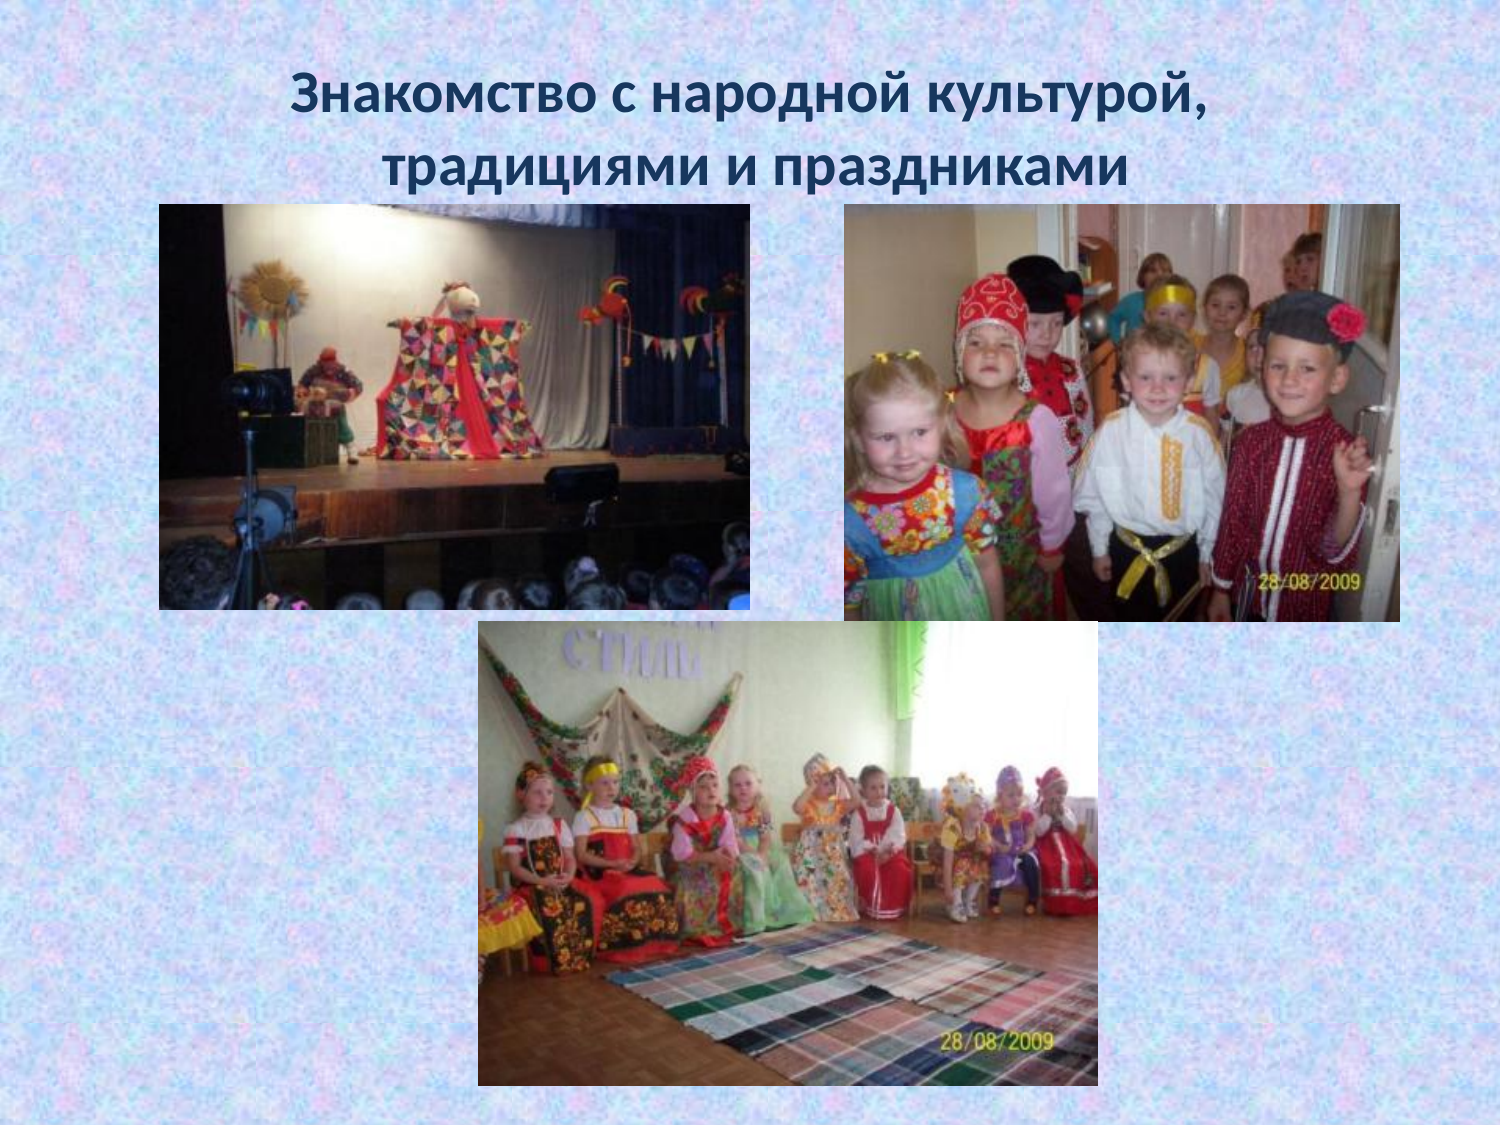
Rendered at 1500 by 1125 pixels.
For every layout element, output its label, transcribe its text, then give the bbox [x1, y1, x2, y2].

title Знакомство с народной культурой, традициями и праздниками [75, 45, 1426, 185]
picture [159, 204, 751, 610]
picture [478, 204, 1400, 1086]
